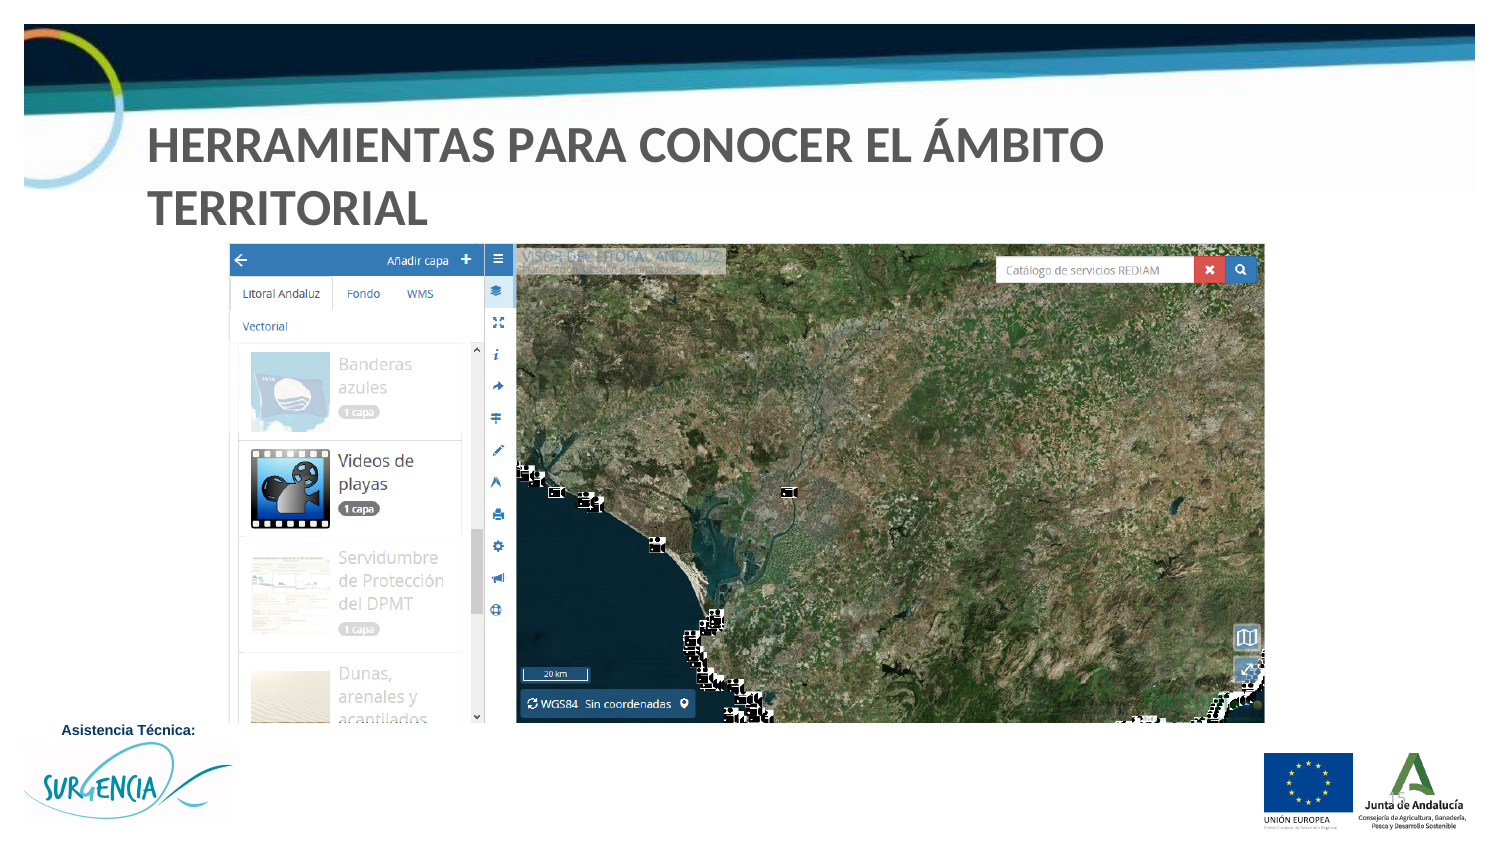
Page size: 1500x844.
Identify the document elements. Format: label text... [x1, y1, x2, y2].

picture [24, 24, 1475, 190]
text_box [228, 341, 470, 433]
text_box HERRAMIENTAS PARA CONOCER EL ÁMBITO TERRITORIAL [121, 95, 1372, 253]
picture [24, 742, 233, 819]
text_box Asistencia Técnica: [41, 705, 216, 754]
picture [1264, 753, 1476, 830]
text_box ‹#› [1387, 787, 1472, 831]
text_box [244, 534, 470, 722]
picture [228, 253, 1265, 723]
